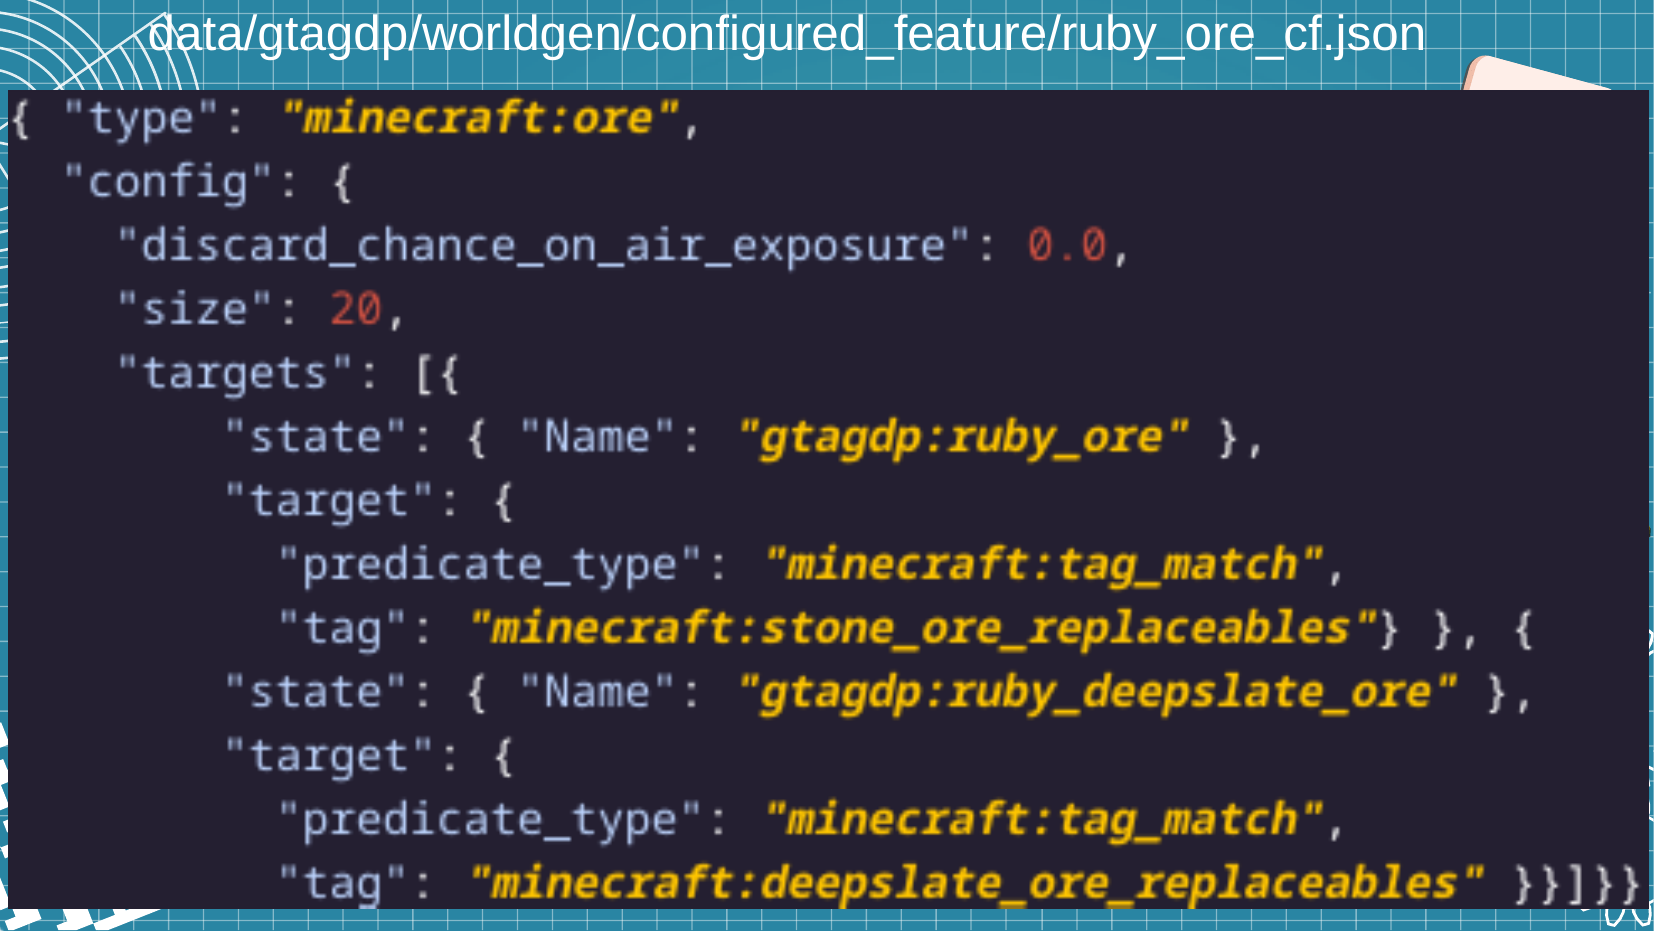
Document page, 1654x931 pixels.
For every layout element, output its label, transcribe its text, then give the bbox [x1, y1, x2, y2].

list data/gtagdp/worldgen/configured_feature/ruby_ore_cf.json [147, 5, 1636, 89]
picture [8, 90, 1649, 909]
